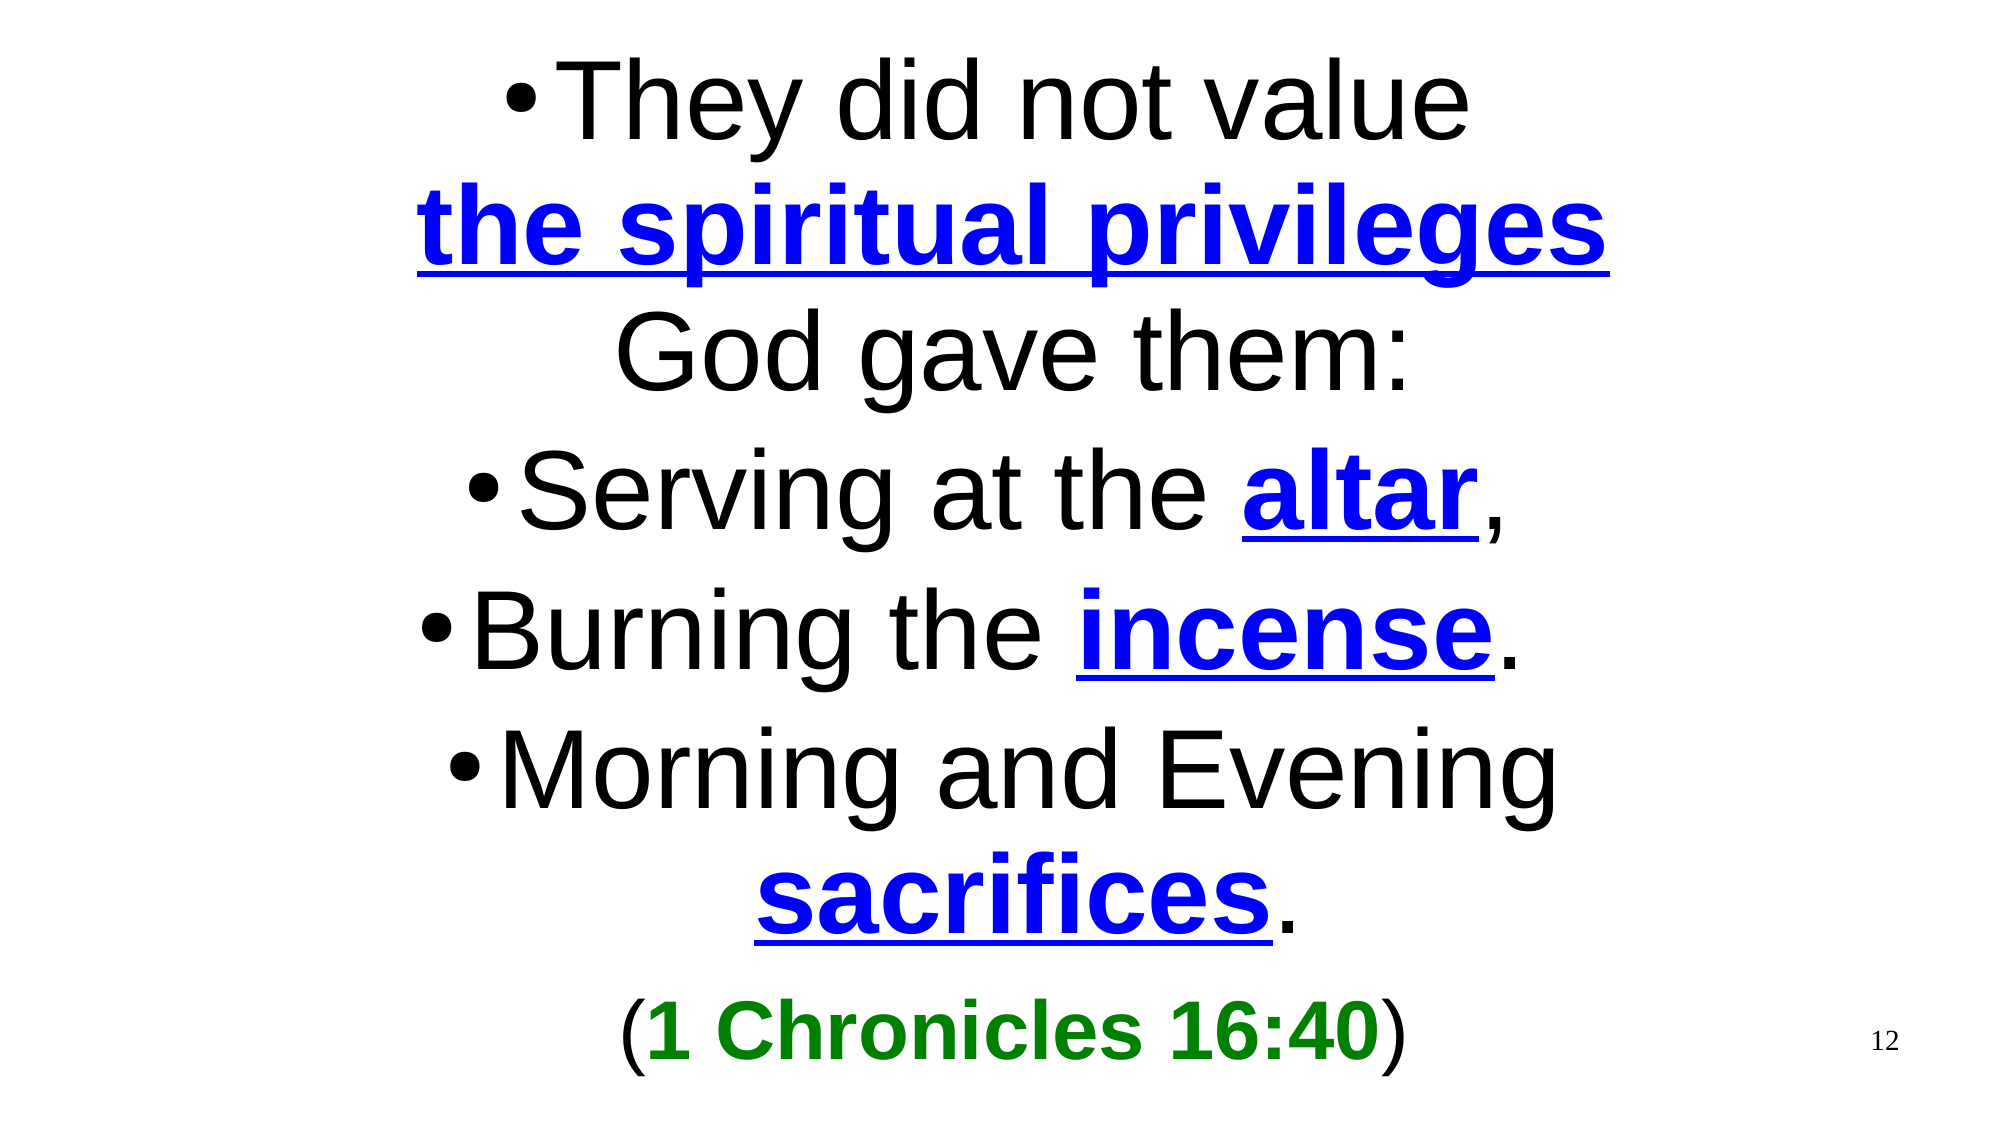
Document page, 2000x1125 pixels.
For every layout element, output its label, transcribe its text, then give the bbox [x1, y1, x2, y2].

list They did not value the spiritual privileges God gave them: Serving at the altar, Burning the incense. Morning and Evening sacrifices. (1 Chronicles 16:40) [37, 37, 1951, 1088]
